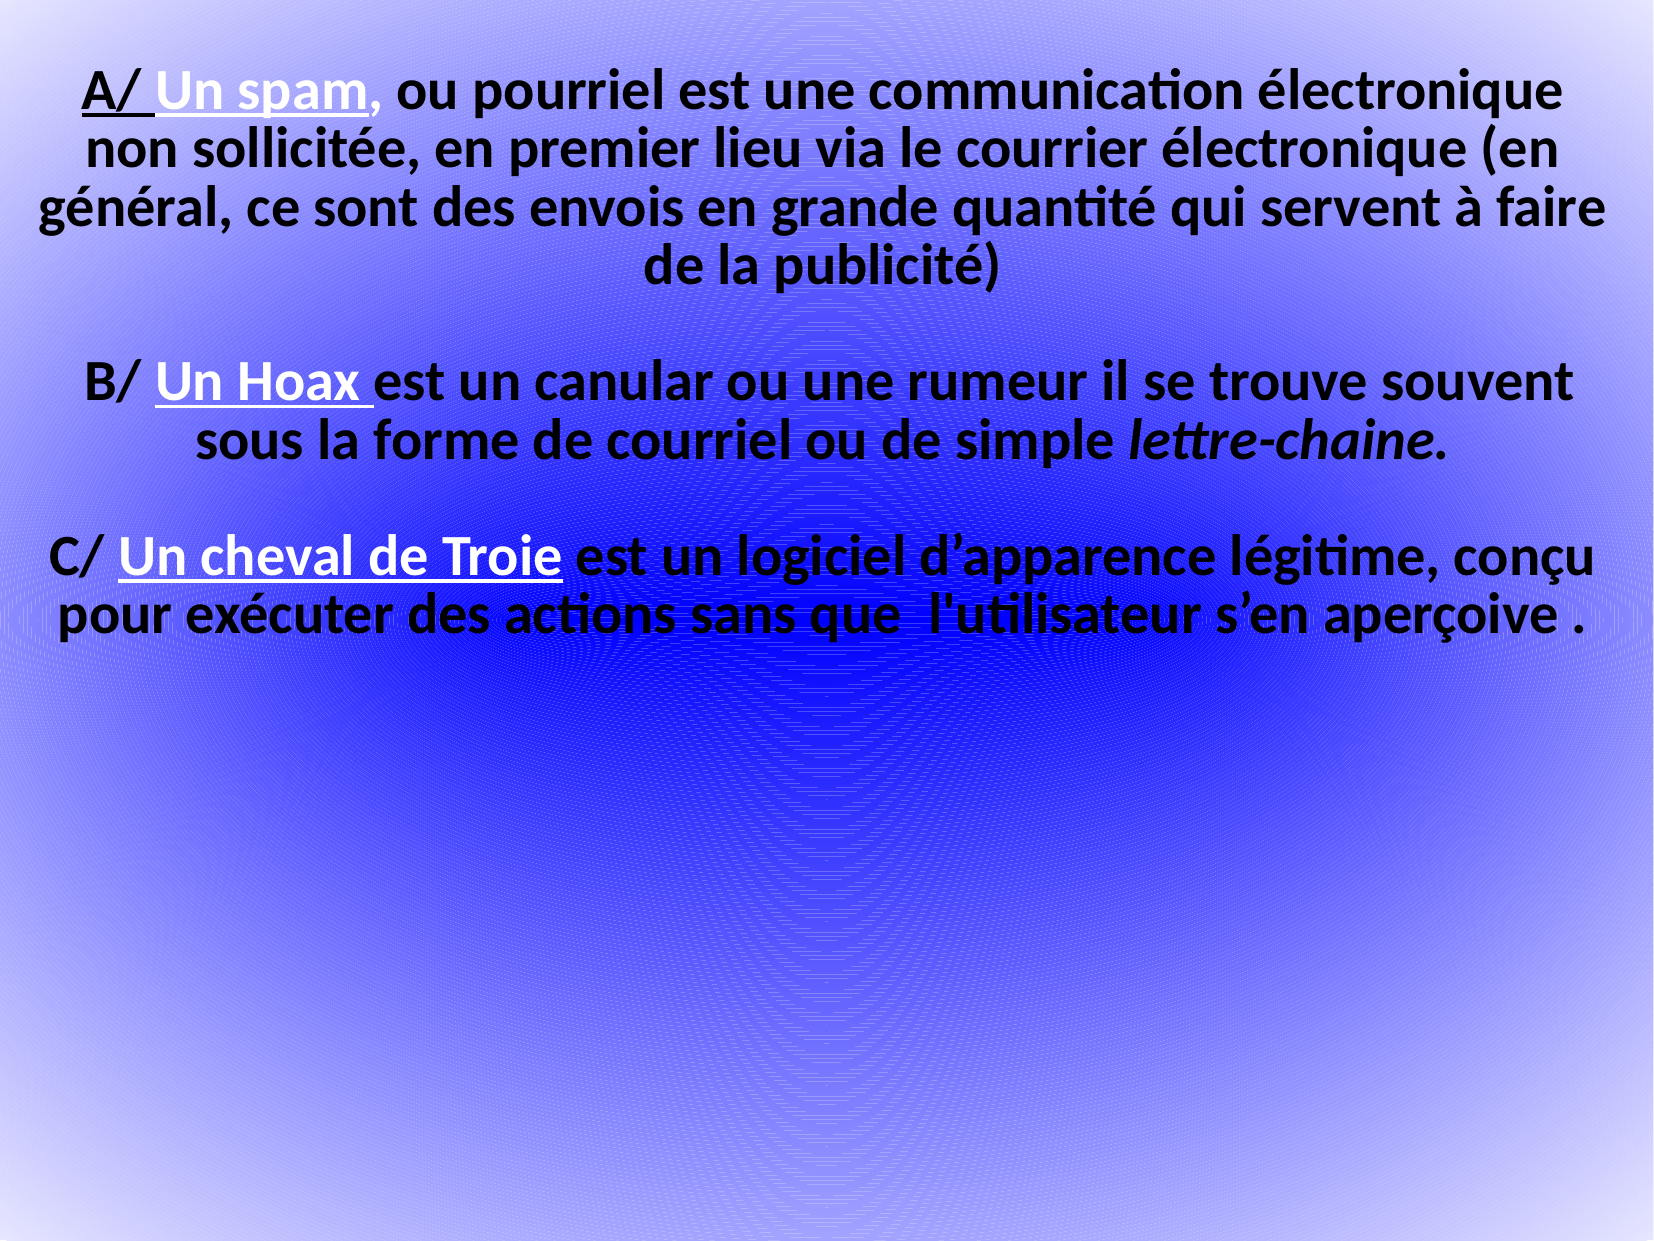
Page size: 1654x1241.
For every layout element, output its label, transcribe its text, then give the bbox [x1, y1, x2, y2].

text_box A/ Un spam, ou pourriel est une communication électronique non sollicitée, en premier lieu via le courrier électronique (en général, ce sont des envois en grande quantité qui servent à faire de la publicité) B/ Un Hoax est un canular ou une rumeur il se trouve souvent sous la forme de courriel ou de simple lettre-chaine. C/ Un cheval de Troie est un logiciel d’apparence légitime, conçu pour exécuter des actions sans que l'utilisateur s’en aperçoive . [23, 0, 1622, 1028]
